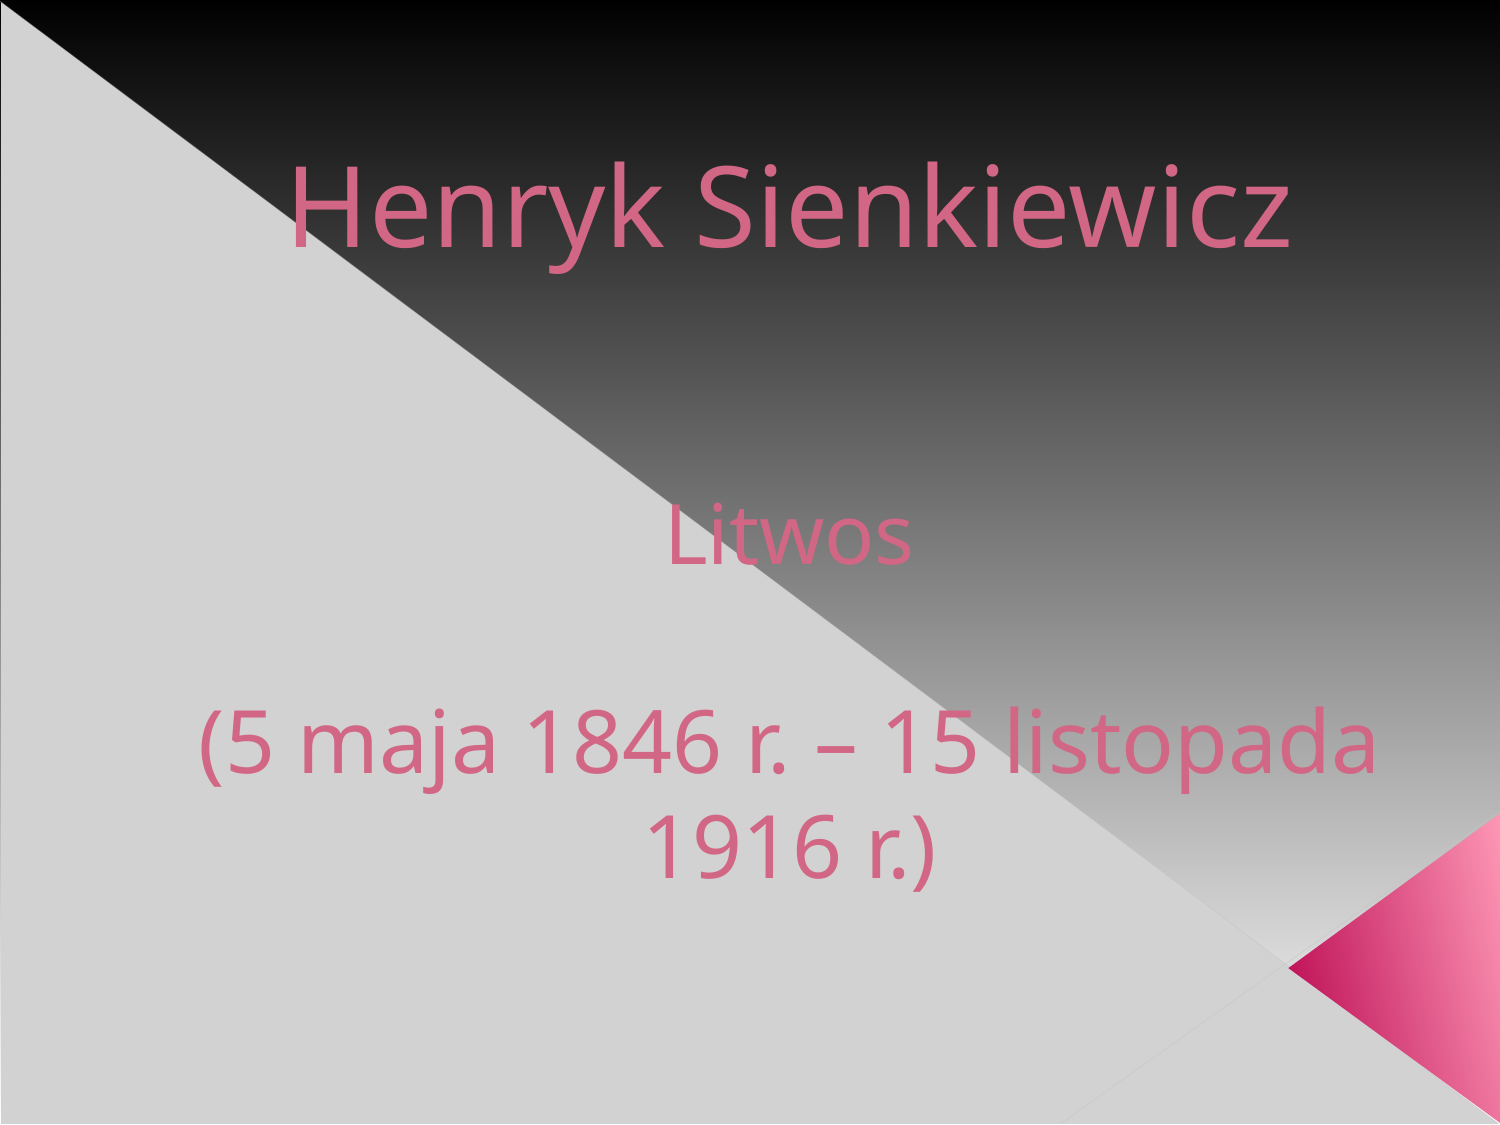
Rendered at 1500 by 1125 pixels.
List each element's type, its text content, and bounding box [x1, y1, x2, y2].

title Henryk Sienkiewicz [88, 127, 1412, 369]
subtitle Litwos (5 maja 1846 r. – 15 listopada 1916 r.) [88, 369, 1412, 657]
